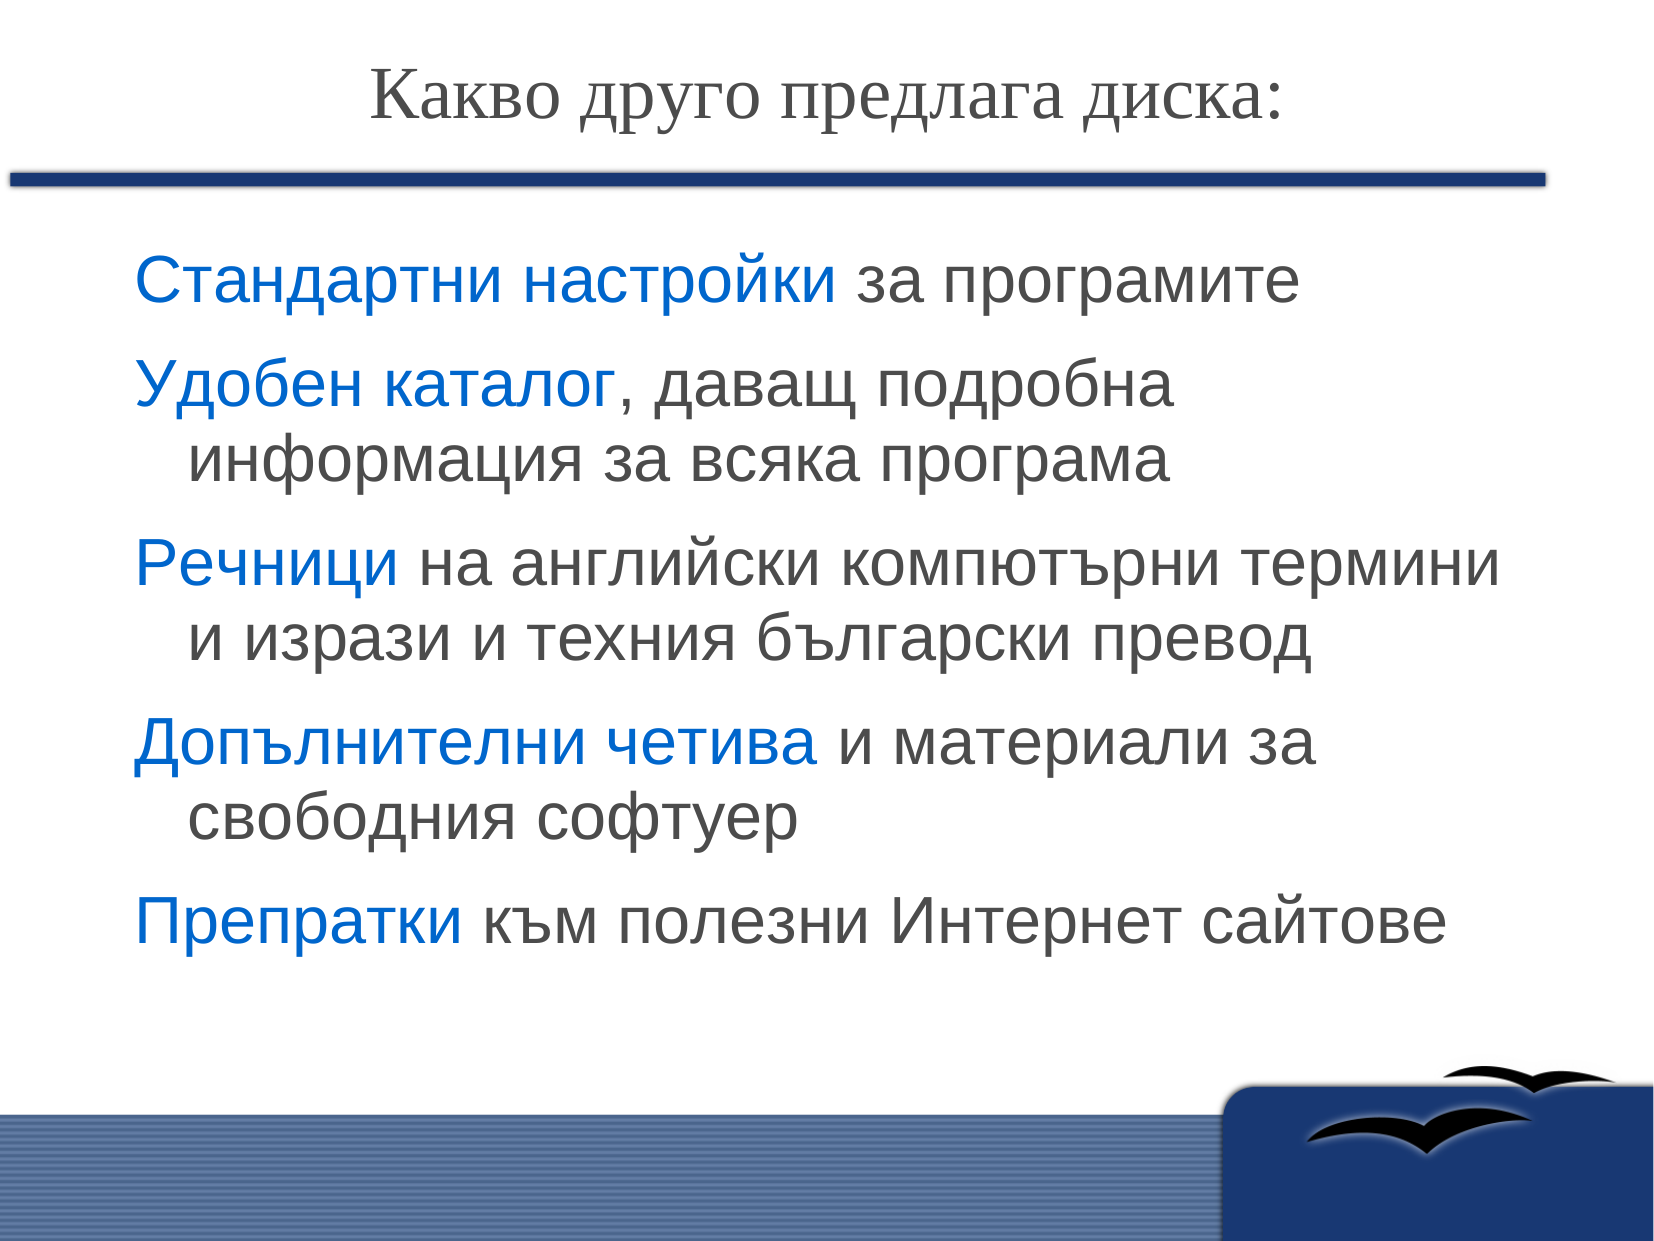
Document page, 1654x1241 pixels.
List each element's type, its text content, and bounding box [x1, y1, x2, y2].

title Какво друго предлага диска: [121, 23, 1534, 164]
list Стандартни настройки за програмите Удобен каталог, даващ подробна информация за всяка програма Речници на английски компютърни термини и изрази и техния български превод Допълнителни четива и материали за свободния софтуер Препратки към полезни Интернет сайтове [116, 241, 1529, 1033]
picture [0, 0, 1654, 1241]
